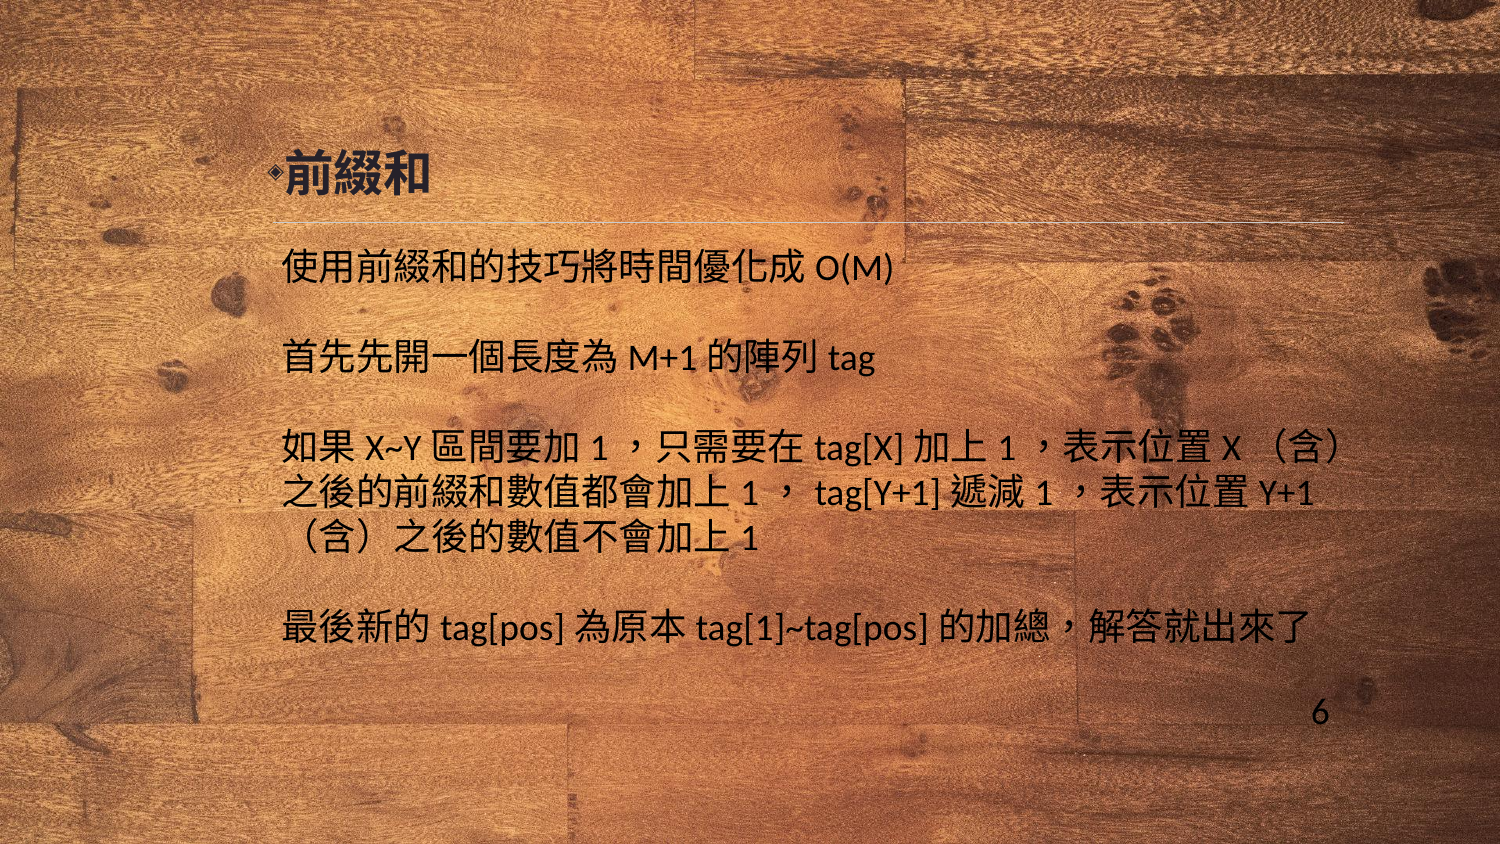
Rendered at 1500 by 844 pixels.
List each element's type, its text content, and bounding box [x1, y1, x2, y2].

list 前綴和 [252, 126, 1194, 216]
text_box 使用前綴和的技巧將時間優化成O(M) 首先先開一個長度為M+1的陣列tag 如果X~Y區間要加1，只需要在tag[X]加上1，表示位置X（含）之後的前綴和數值都會加上1，tag[Y+1]遞減1，表示位置Y+1（含）之後的數值不會加上1 最後新的tag[pos]為原本tag[1]~tag[pos]的加總，解答就出來了 [266, 235, 1389, 660]
text_box 6 [1295, 672, 1386, 737]
